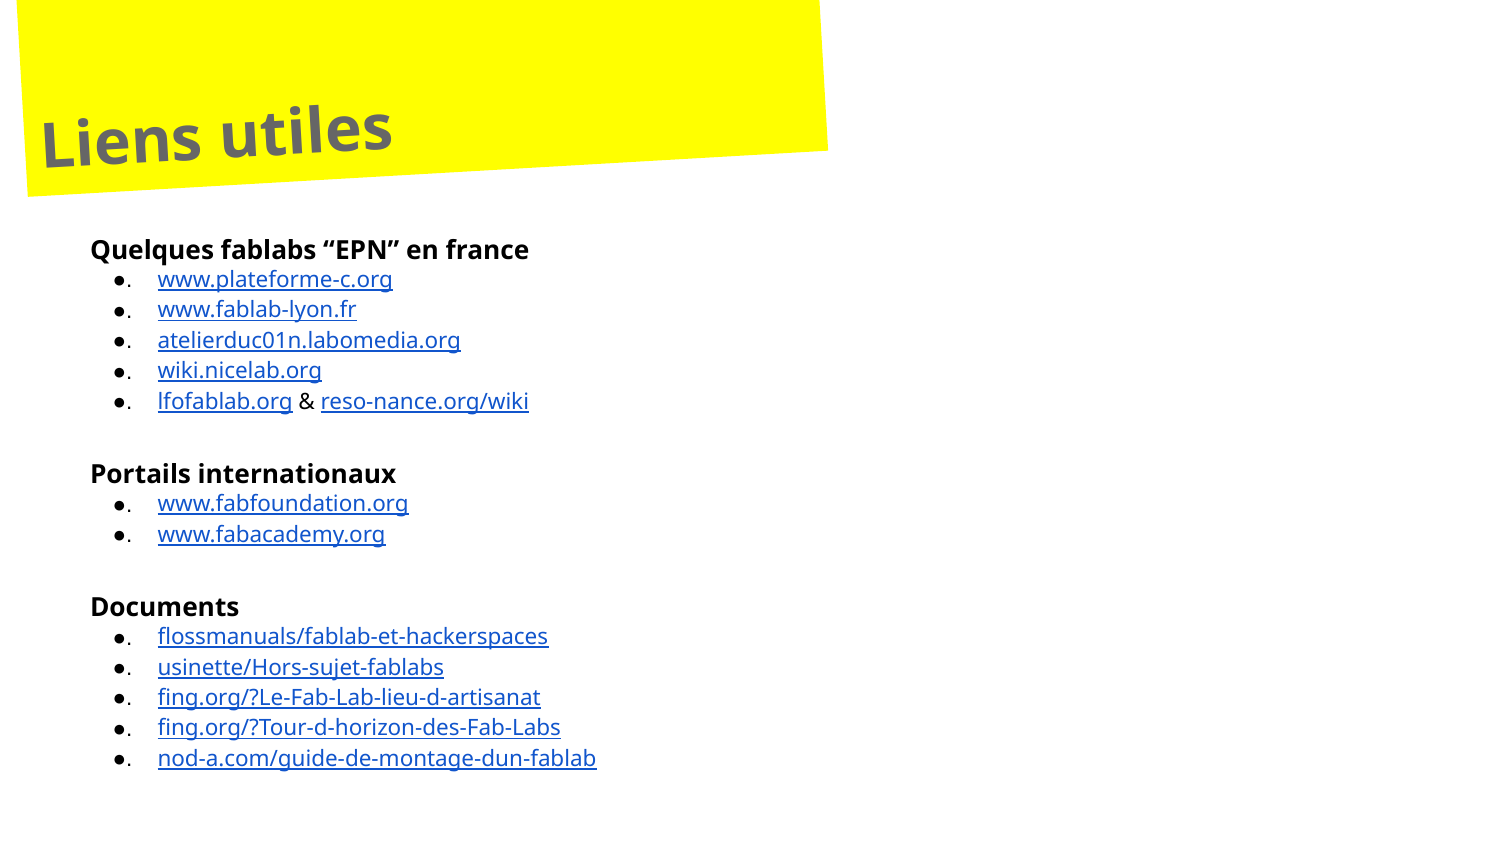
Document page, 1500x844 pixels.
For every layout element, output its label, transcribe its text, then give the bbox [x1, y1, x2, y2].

title Liens utiles [16, 0, 829, 197]
list Quelques fablabs “EPN” en france www.plateforme-c.org www.fablab-lyon.fr atelierduc01n.labomedia.org wiki.nicelab.org lfofablab.org & reso-nance.org/wiki Portails internationaux www.fabfoundation.org www.fabacademy.org Documents flossmanuals/fablab-et-hackerspaces usinette/Hors-sujet-fablabs fing.org/?Le-Fab-Lab-lieu-d-artisanat fing.org/?Tour-d-horizon-des-Fab-Labs nod-a.com/guide-de-montage-dun-fablab [75, 186, 1425, 798]
